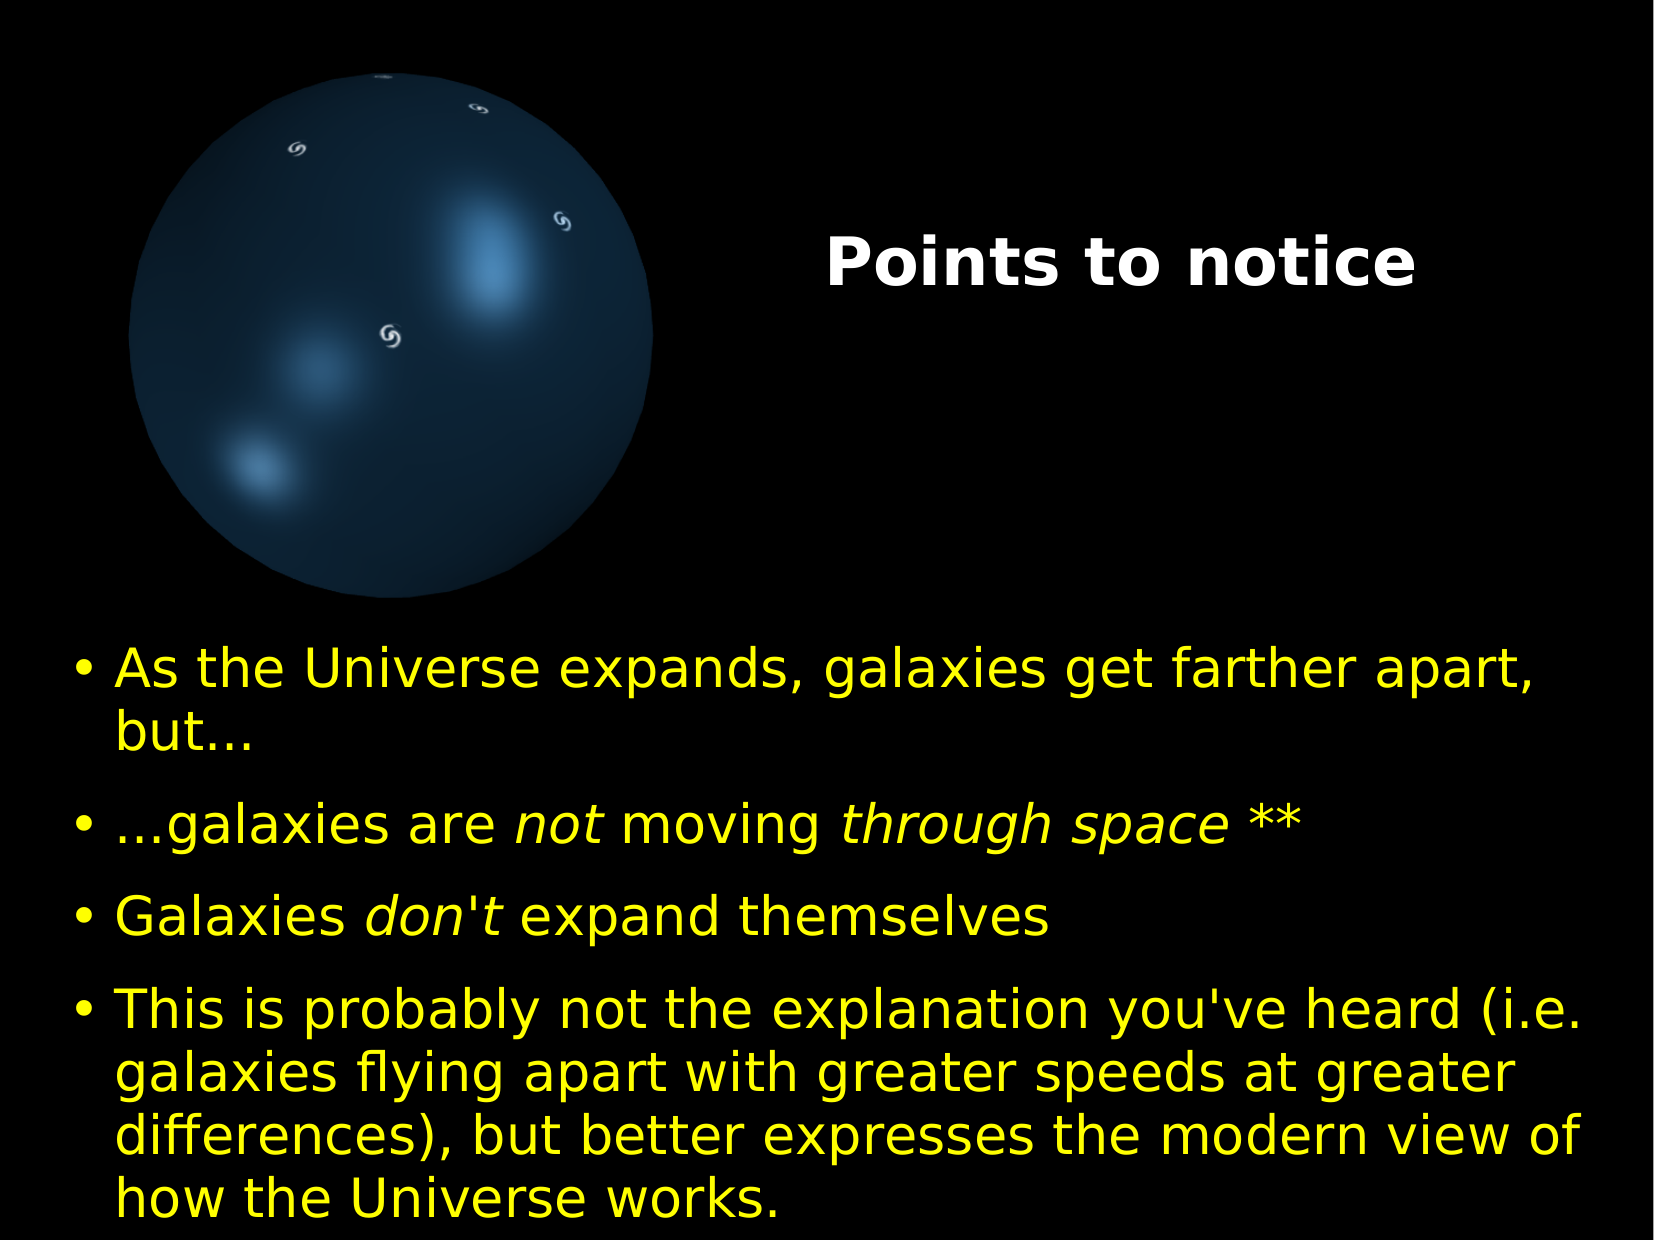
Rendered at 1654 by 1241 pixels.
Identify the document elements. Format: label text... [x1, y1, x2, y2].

picture [37, 51, 746, 619]
text_box • As the Universe expands, galaxies get farther apart, but... • ...galaxies are not moving through space ** • Galaxies don't expand themselves • This is probably not the explanation you've heard (i.e. galaxies flying apart with greater speeds at greater differences), but better expresses the modern view of how the Universe works. [68, 637, 1632, 1178]
text_box Points to notice [824, 223, 1359, 302]
